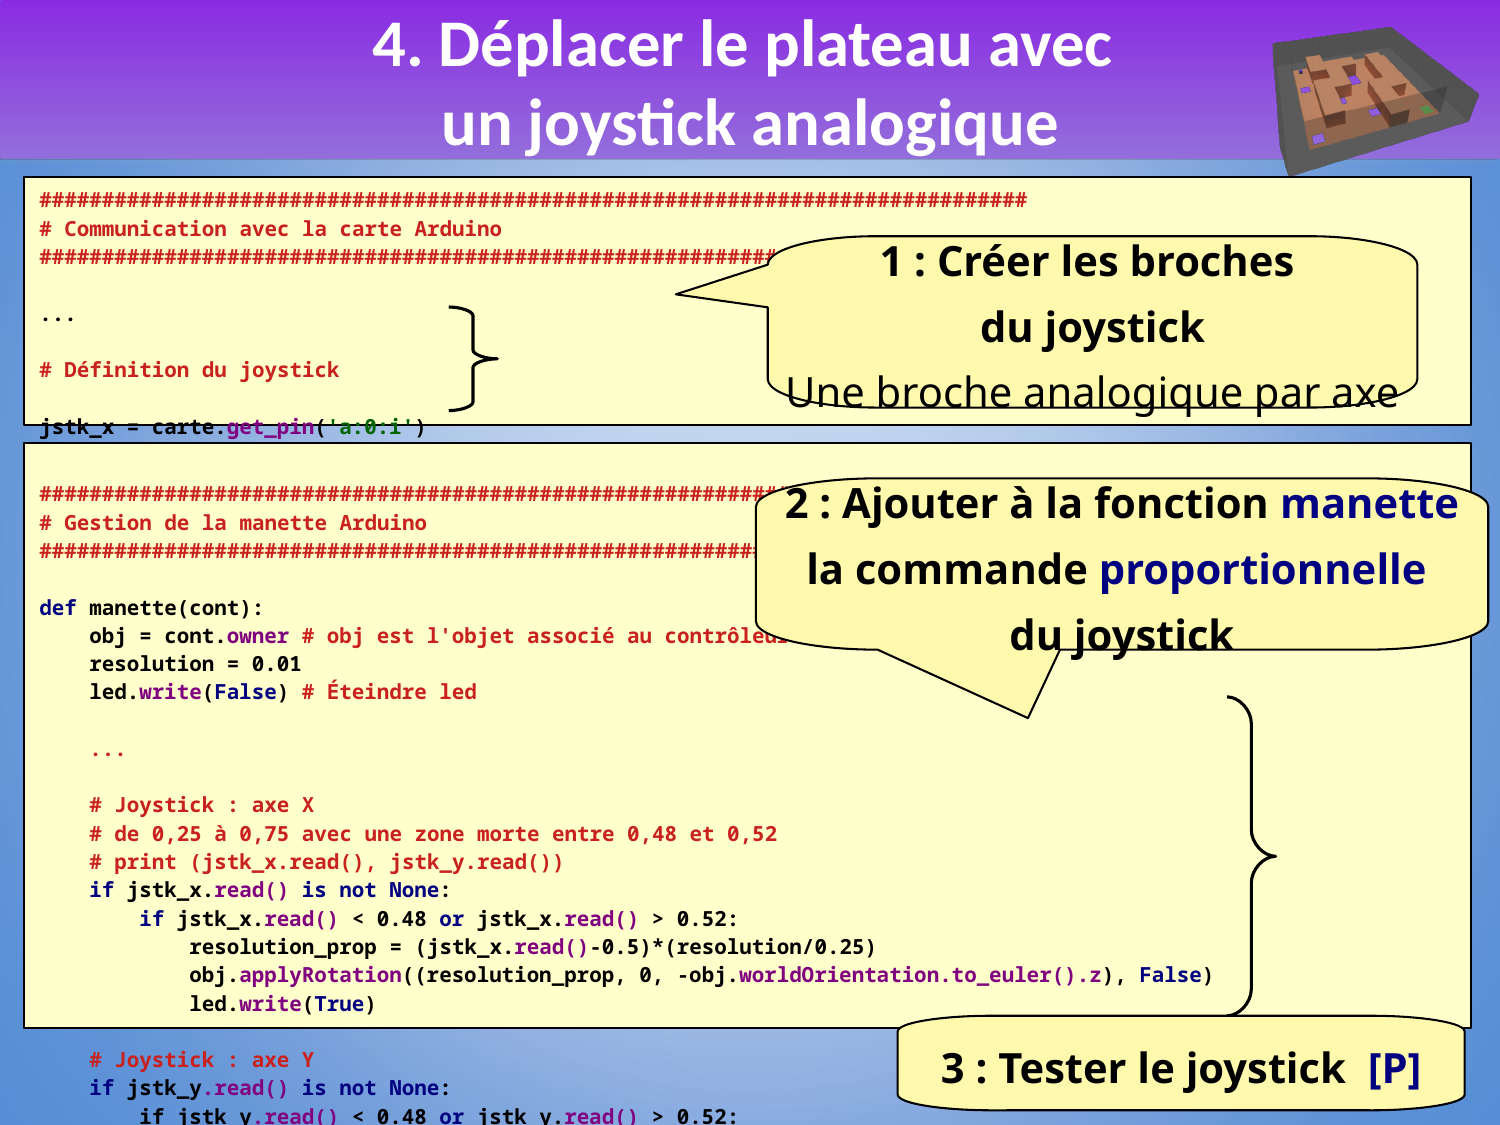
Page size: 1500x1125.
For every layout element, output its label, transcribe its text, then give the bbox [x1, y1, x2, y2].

text_box 1 : Créer les broches du joystick Une broche analogique par axe [675, 236, 1418, 408]
text_box ################################################################################ # Gestion de la manette Arduino ############################################################################### def manette(cont): obj = cont.owner # obj est l'objet associé au contrôleur donc 'Plateau' resolution = 0.01 led.write(False) # Éteindre led ... # Joystick : axe X # de 0,25 à 0,75 avec une zone morte entre 0,48 et 0,52 # print (jstk_x.read(), jstk_y.read()) if jstk_x.read() is not None: if jstk_x.read() < 0.48 or jstk_x.read() > 0.52: resolution_prop = (jstk_x.read()-0.5)*(resolution/0.25) obj.applyRotation((resolution_prop, 0, -obj.worldOrientation.to_euler().z), False) led.write(True) # Joystick : axe Y if jstk_y.read() is not None: if jstk_y.read() < 0.48 or jstk_y.read() > 0.52: resolution_prop = (jstk_y.read()-0.5)*(resolution/0.25) obj.applyRotation((0, resolution_prop, -obj.worldOrientation.to_euler().z), False) led.write(True) [23, 442, 1471, 1028]
text_box 4. Déplacer le plateau avec un joystick analogique [0, 0, 1500, 159]
text_box 2 : Ajouter à la fonction manette la commande proportionnelle du joystick [755, 478, 1489, 719]
text_box ############################################################################### # Communication avec la carte Arduino ############################################################################### ... # Définition du joystick jstk_x = carte.get_pin('a:0:i') jstk_y = carte.get_pin('a:1:i') [23, 177, 1471, 426]
text_box 3 : Tester le joystick [P] [897, 1015, 1465, 1111]
picture [0, 27, 1500, 1125]
